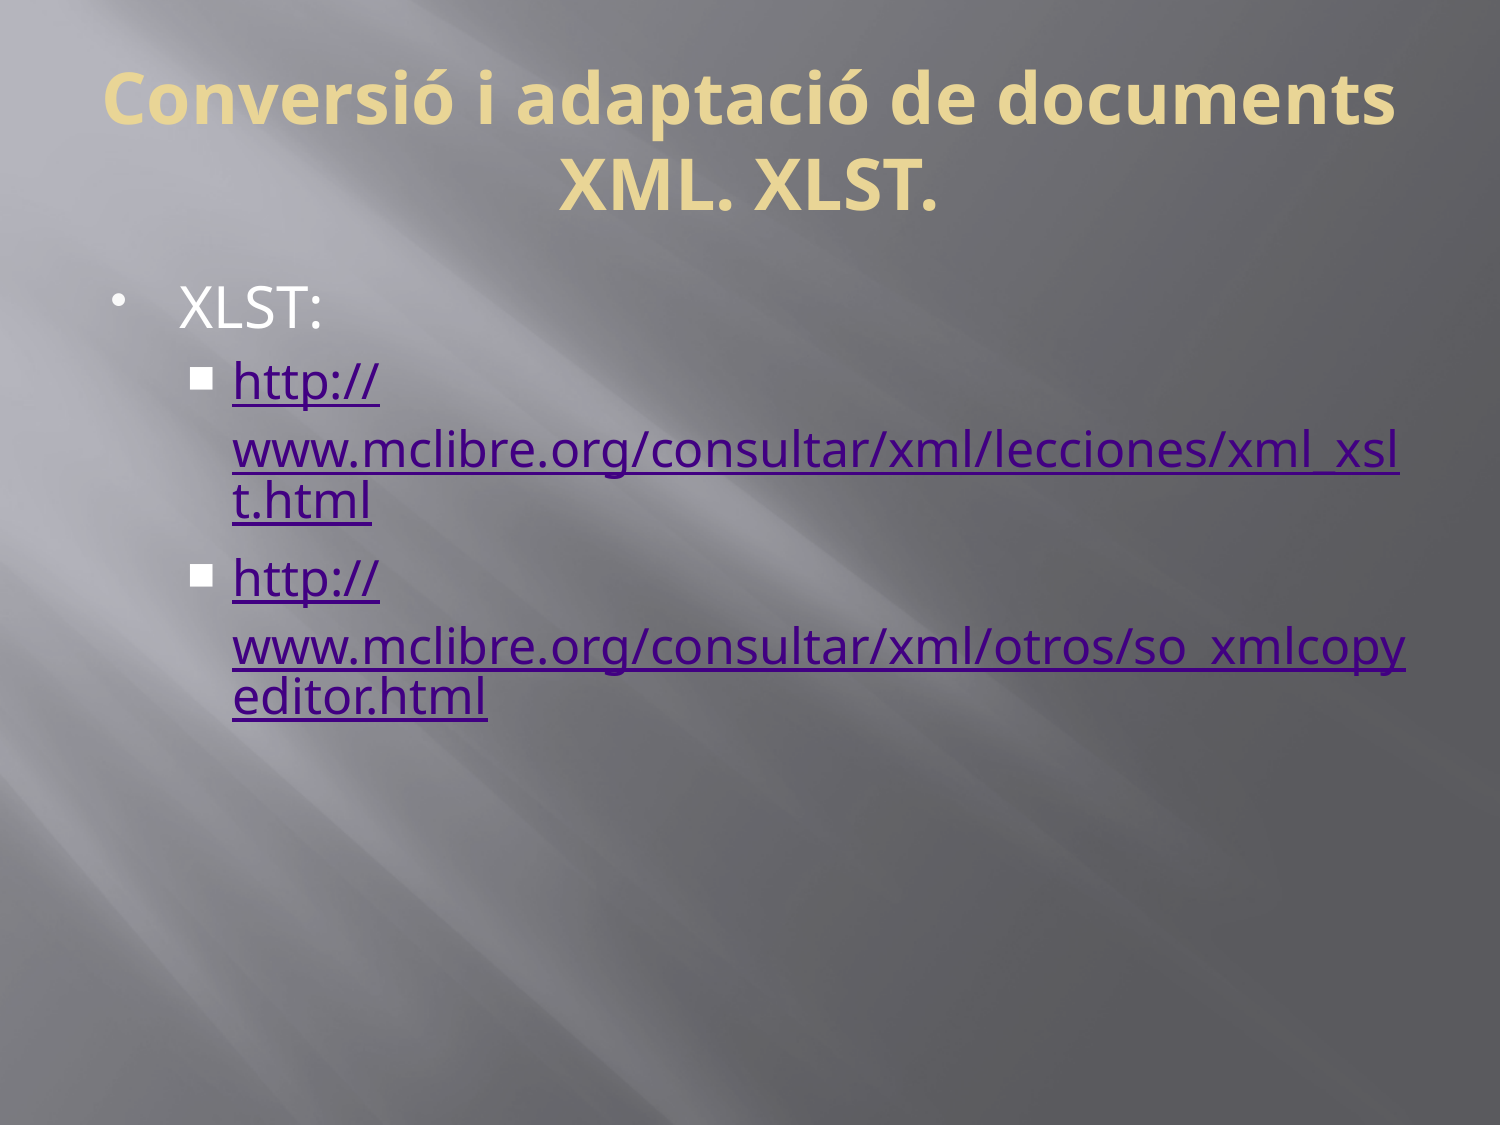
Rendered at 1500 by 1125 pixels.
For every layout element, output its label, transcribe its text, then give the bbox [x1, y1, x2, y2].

picture [0, 0, 1500, 1125]
list XLST: http://www.mclibre.org/consultar/xml/lecciones/xml_xslt.html http://www.mclibre.org/consultar/xml/otros/so_xmlcopyeditor.html [75, 262, 1425, 1035]
title Conversió i adaptació de documents XML. XLST. [75, 45, 1425, 233]
